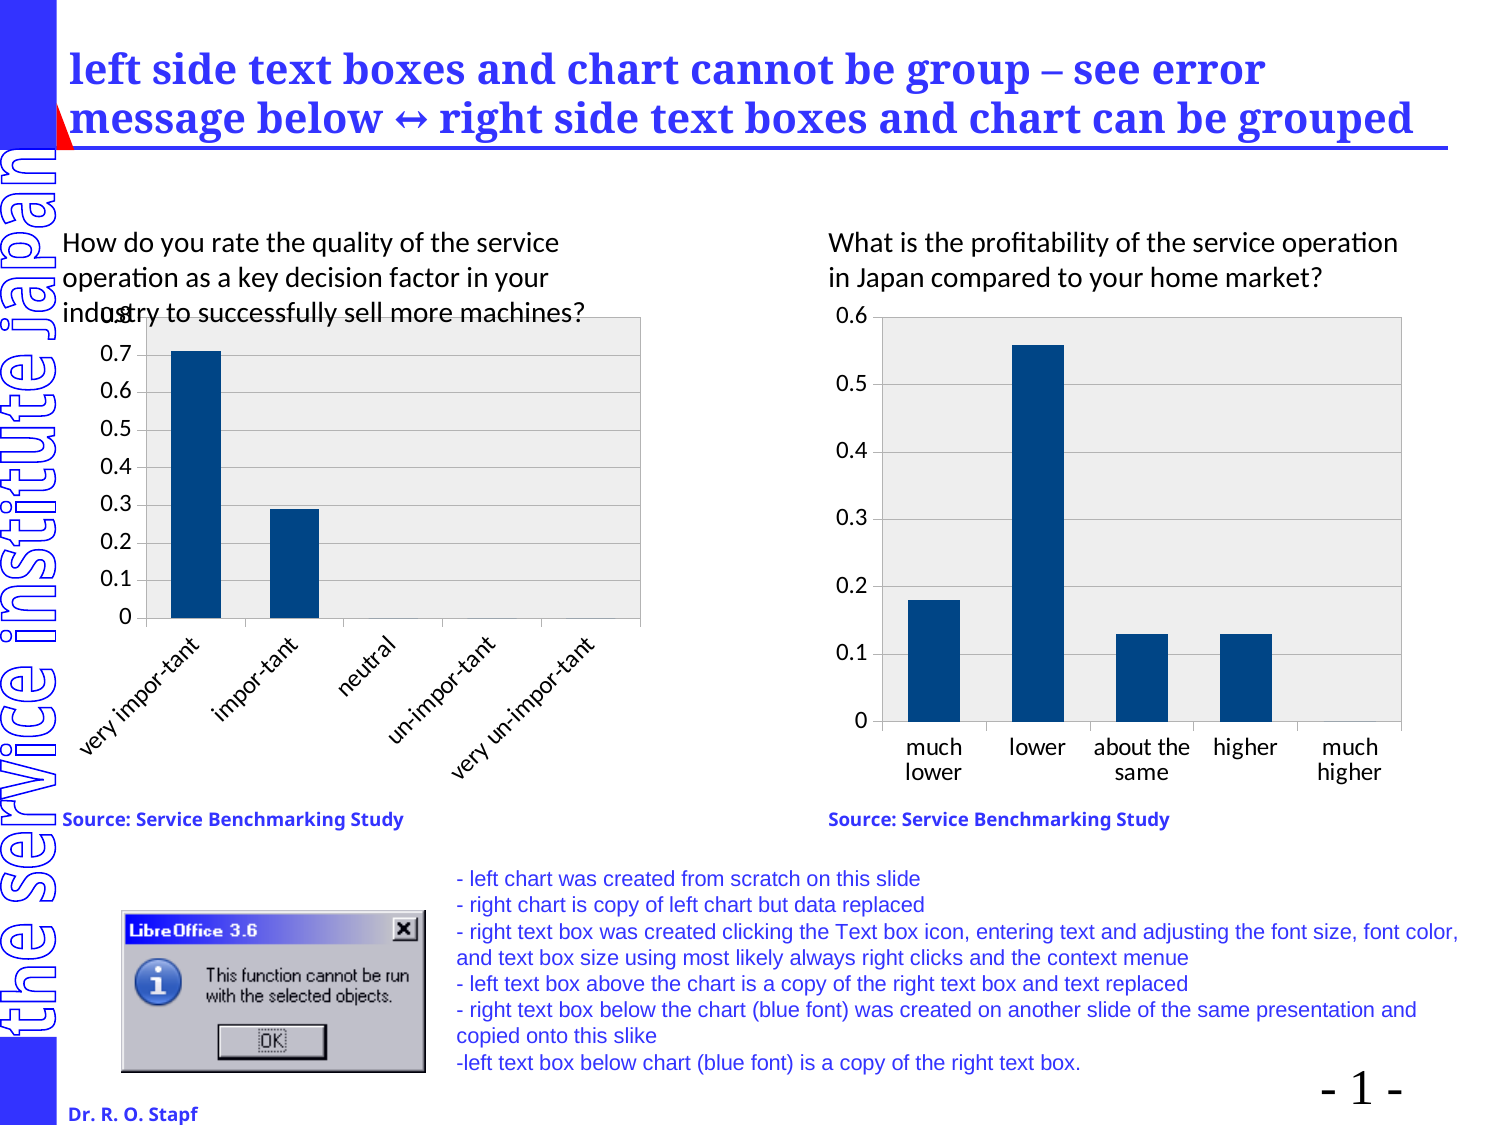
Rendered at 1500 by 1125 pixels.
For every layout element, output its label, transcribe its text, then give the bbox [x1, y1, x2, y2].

text_box Source: Service Benchmarking Study [828, 811, 1301, 830]
chart [62, 329, 652, 797]
chart [824, 295, 1414, 797]
title left side text boxes and chart cannot be group – see error message below ↔ right side text boxes and chart can be grouped [54, 9, 1443, 150]
text_box Source: Service Benchmarking Study [62, 811, 535, 830]
picture [121, 910, 426, 1074]
text_box How do you rate the quality of the service operation as a key decision factor in your industry to successfully sell more machines? [62, 223, 654, 329]
text_box What is the profitability of the service operation in Japan compared to your home market? [828, 223, 1419, 294]
text_box - left chart was created from scratch on this slide - right chart is copy of left chart but data replaced - right text box was created clicking the Text box icon, entering text and adjusting the font size, font color, and text box size using most likely always right clicks and the context menue - left text box above the chart is a copy of the right text box and text replaced - right text box below the chart (blue font) was created on another slide of the same presentation and copied onto this slike -left text box below chart (blue font) is a copy of the right text box. [441, 857, 1480, 1083]
